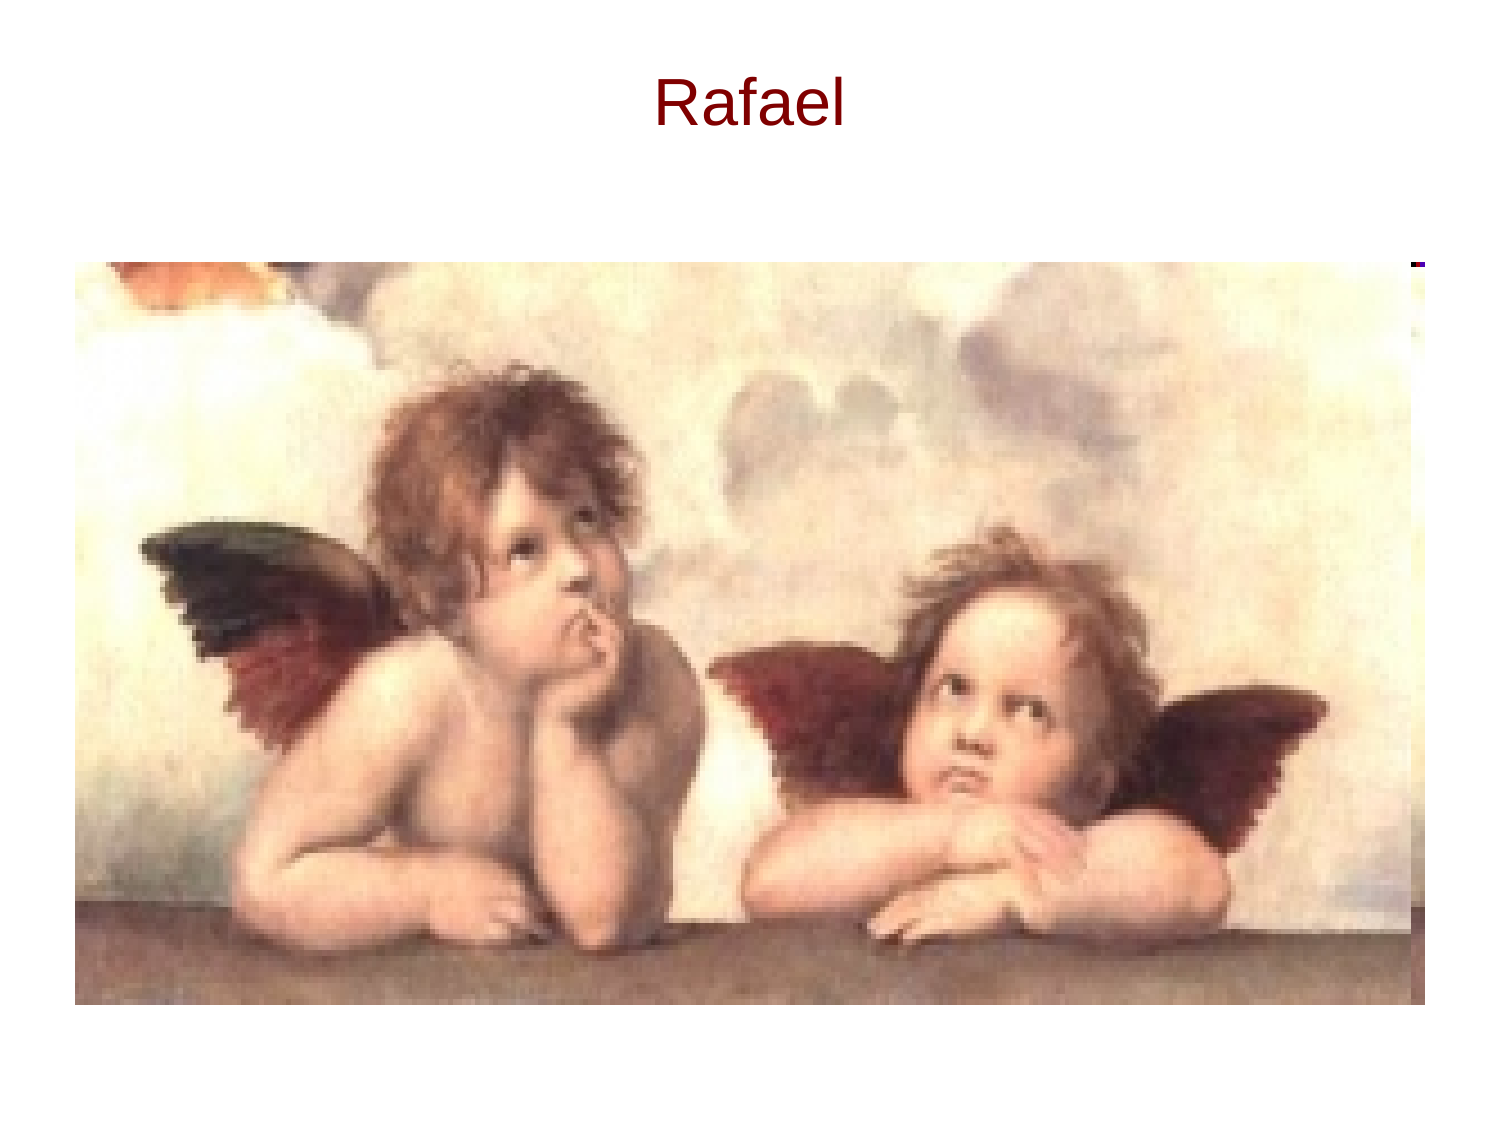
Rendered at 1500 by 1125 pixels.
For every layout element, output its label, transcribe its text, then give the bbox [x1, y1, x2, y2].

picture [75, 262, 1425, 1005]
title Rafael [75, 45, 1425, 233]
